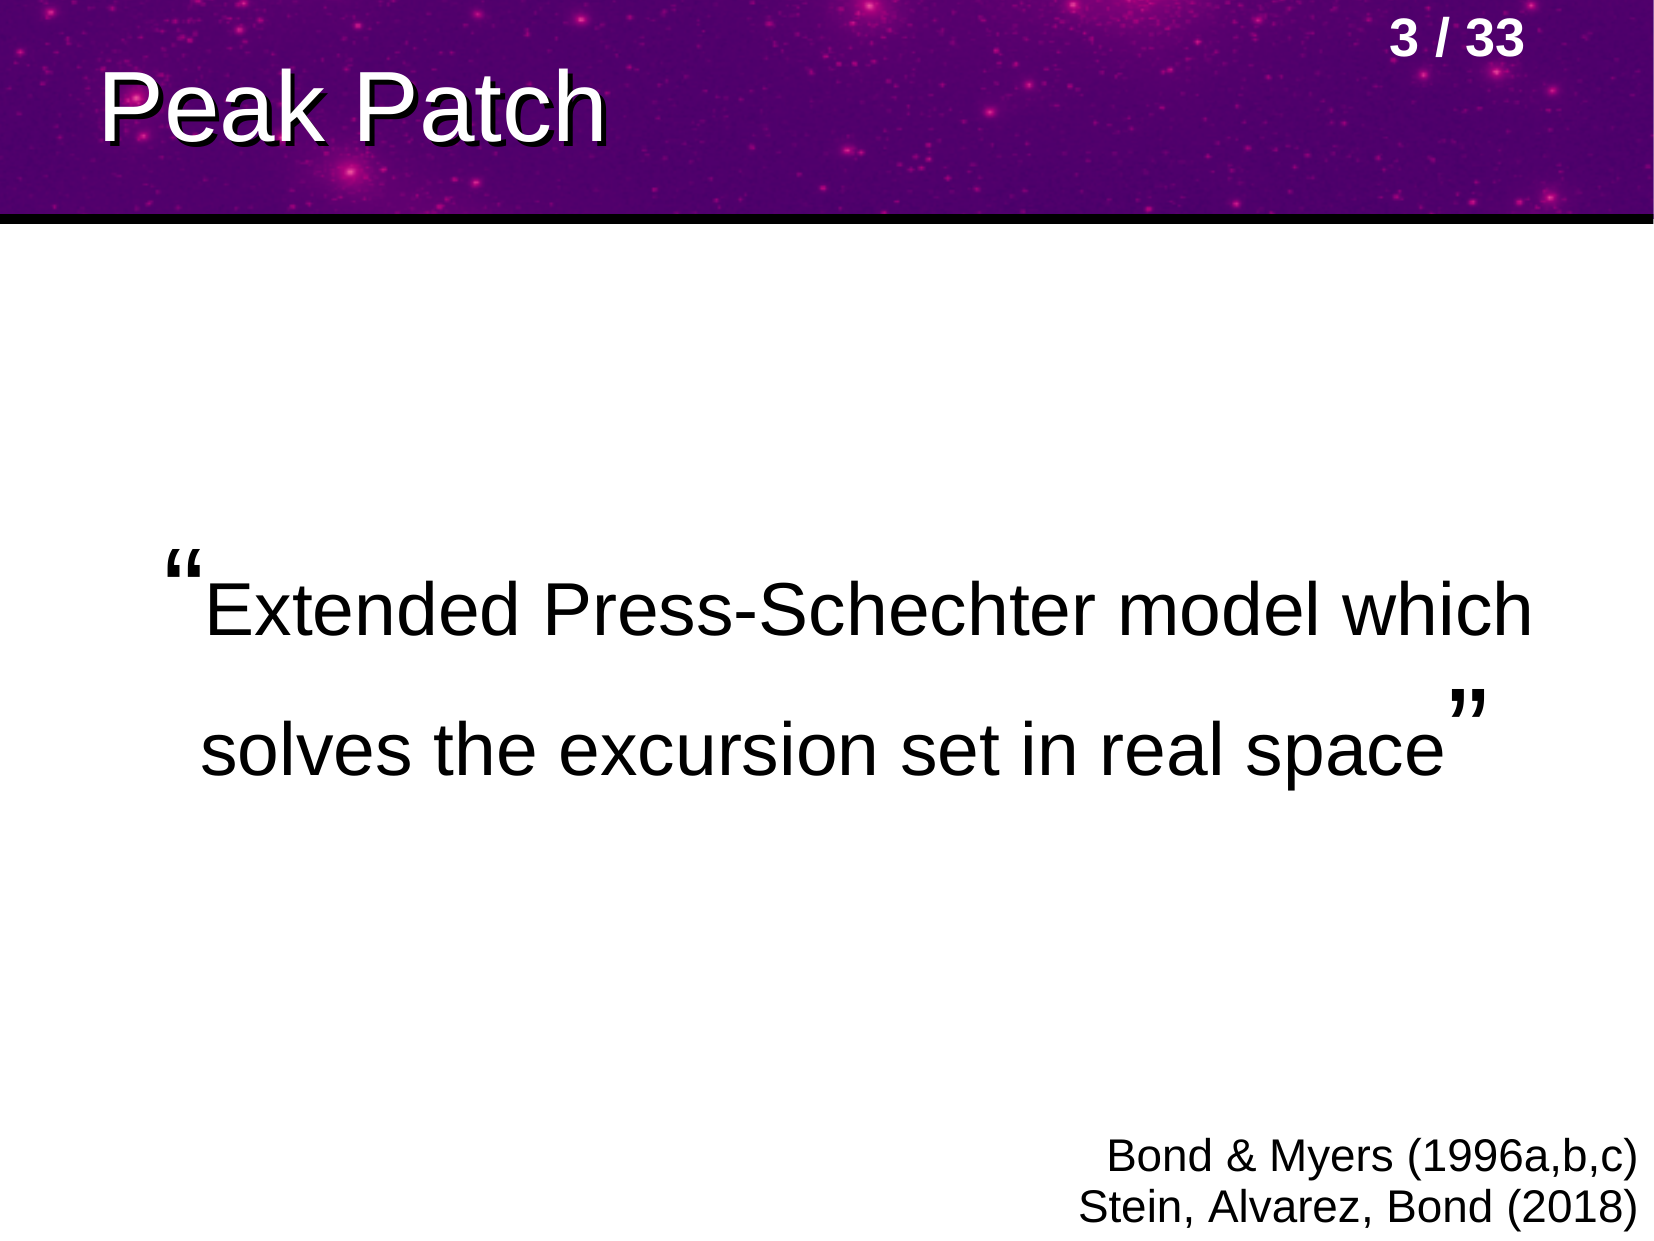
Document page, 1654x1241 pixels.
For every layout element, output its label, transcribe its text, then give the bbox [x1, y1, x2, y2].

text_box <number> / 33 [1375, 0, 1654, 77]
text_box Bond & Myers (1996a,b,c) Stein, Alvarez, Bond (2018) [992, 1122, 1654, 1239]
text_box Peak Patch [82, 44, 1264, 171]
picture [0, 0, 1654, 214]
text_box “Extended Press-Schechter model which solves the excursion set in real space” [106, 522, 1548, 886]
